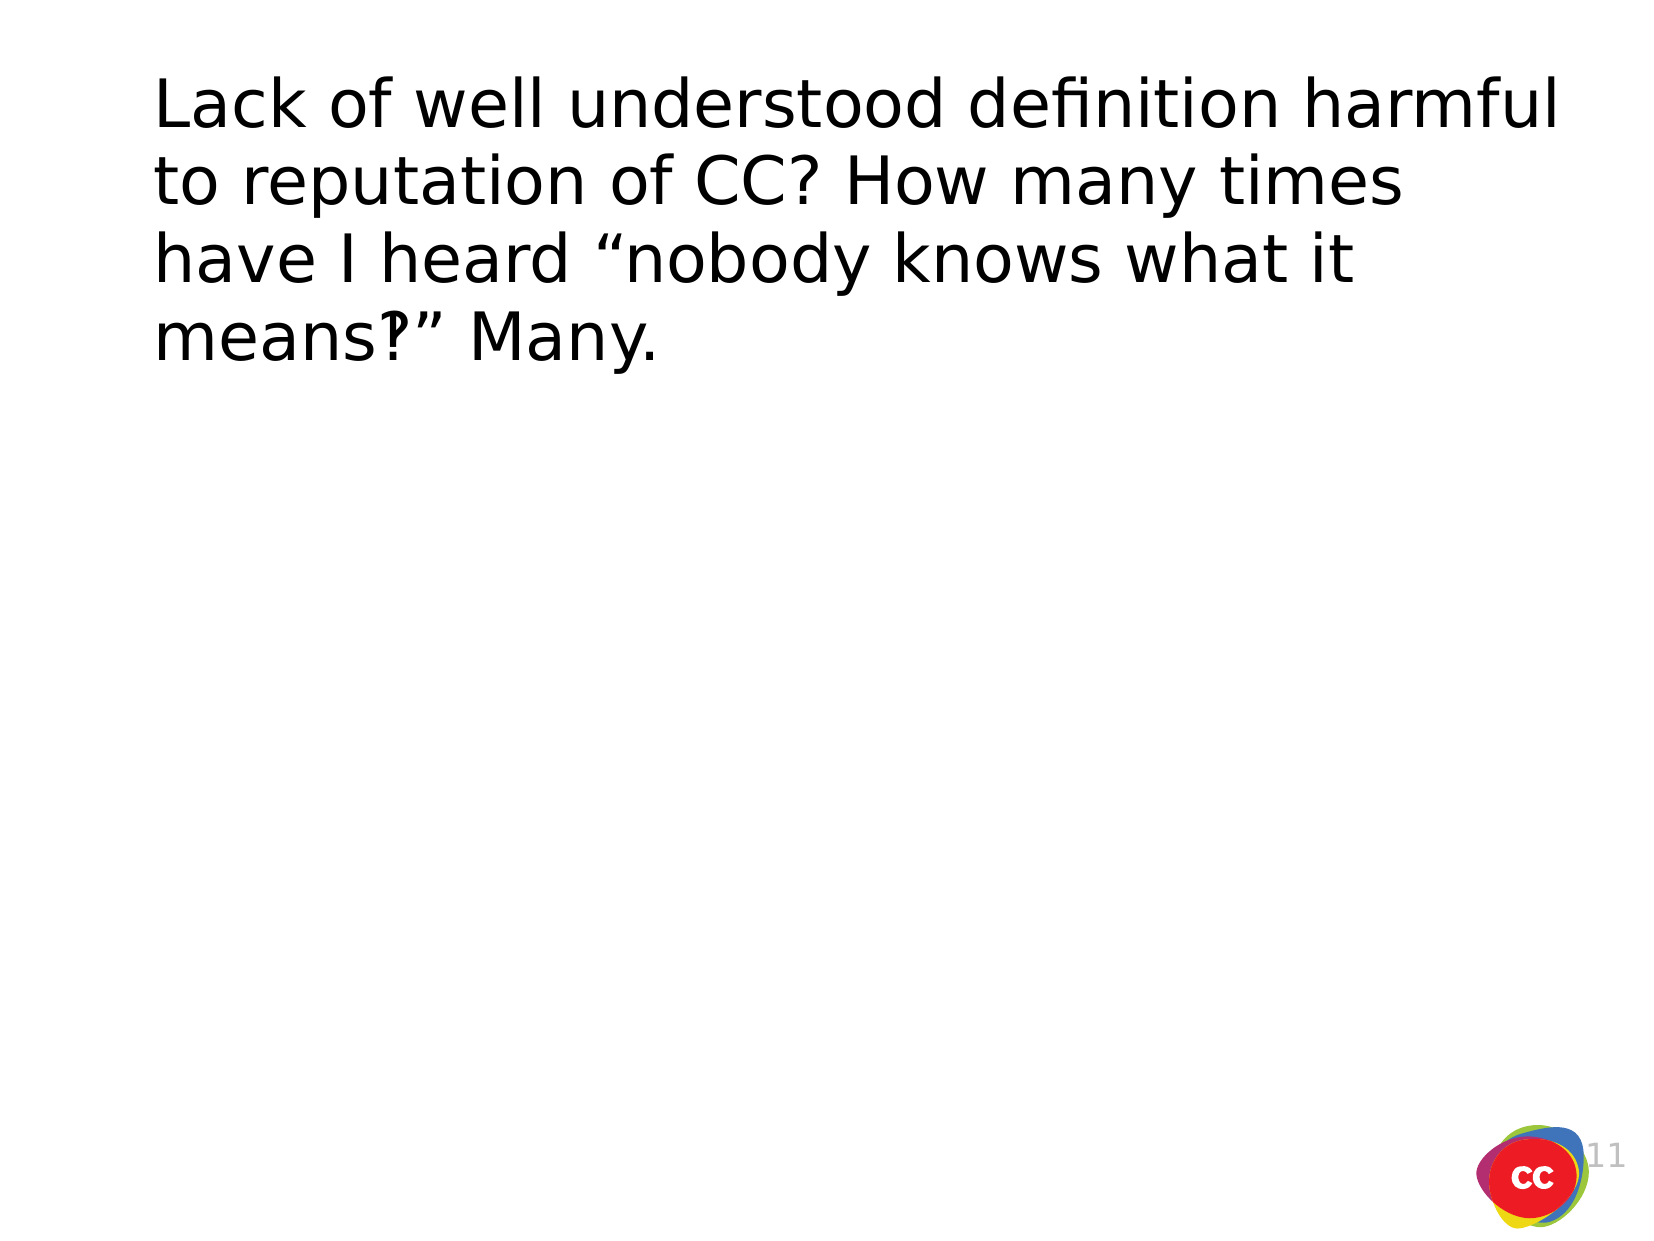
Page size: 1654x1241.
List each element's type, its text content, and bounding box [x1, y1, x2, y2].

list Lack of well understood definition harmful to reputation of CC? How many times have I heard “nobody knows what it means‽” Many. [82, 65, 1571, 1062]
